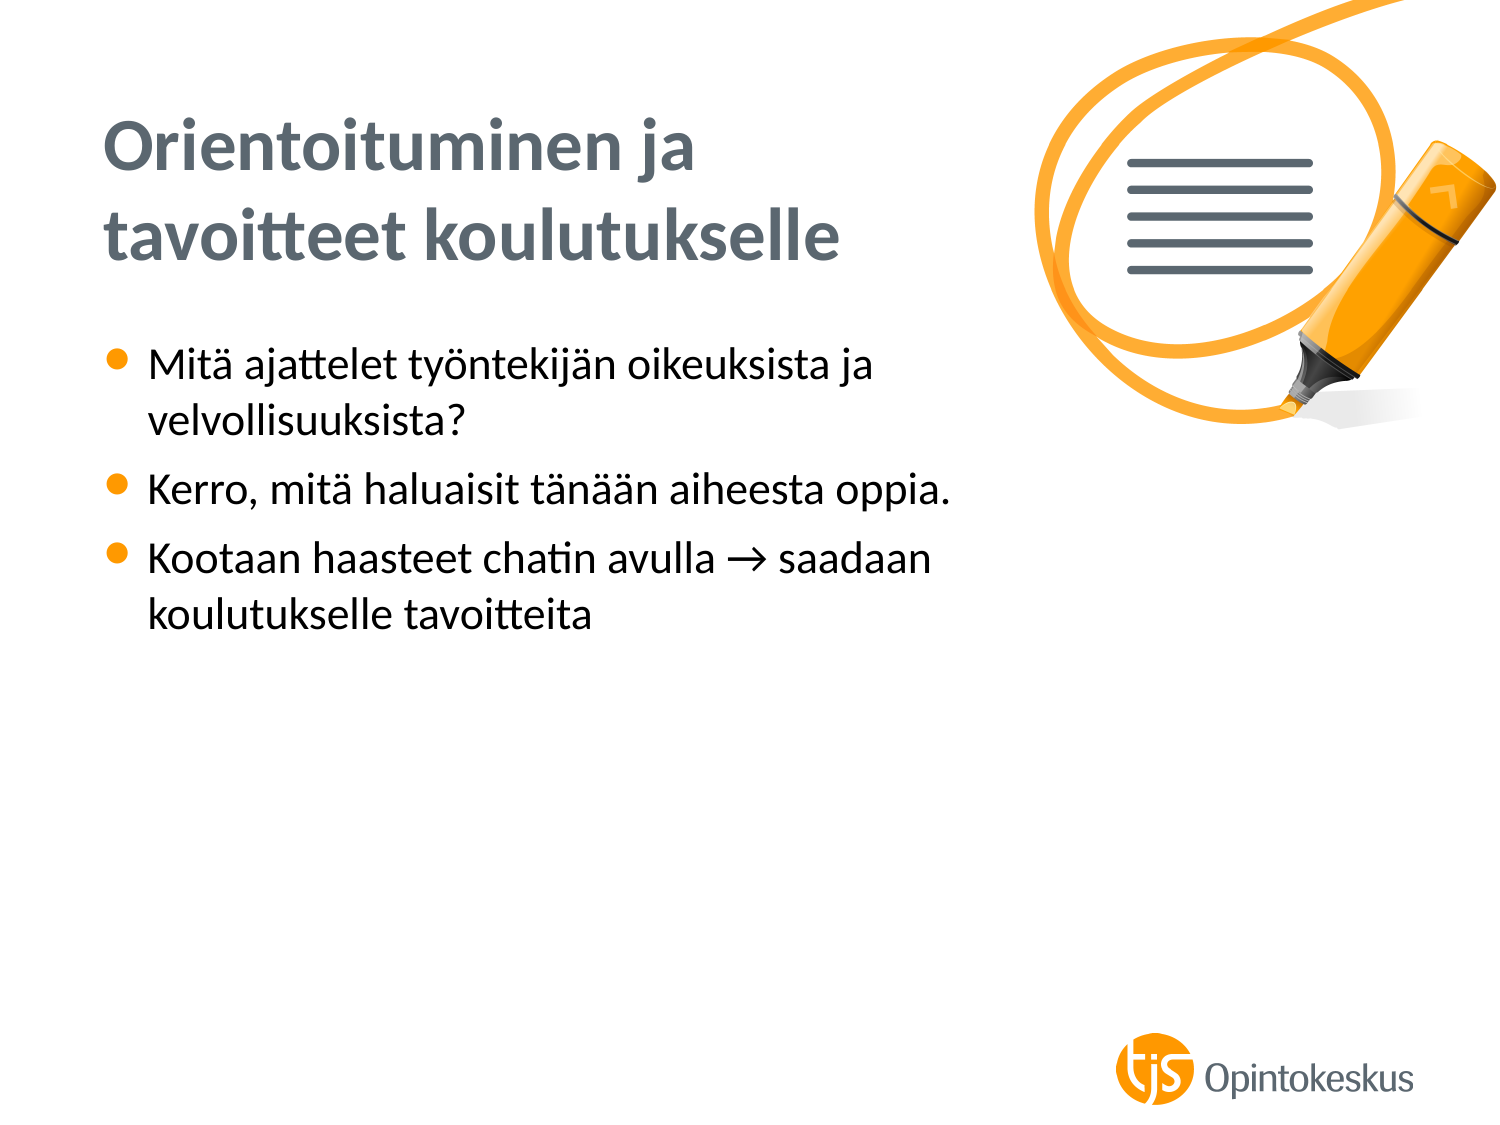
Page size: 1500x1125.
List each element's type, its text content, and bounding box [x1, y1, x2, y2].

list Mitä ajattelet työntekijän oikeuksista ja velvollisuuksista? Kerro, mitä haluaisit tänään aiheesta oppia. Kootaan haasteet chatin avulla → saadaan koulutukselle tavoitteita [88, 324, 975, 1004]
title Orientoituminen ja tavoitteet koulutukselle [88, 88, 975, 266]
picture [1029, 0, 1500, 434]
picture [1116, 1033, 1413, 1105]
